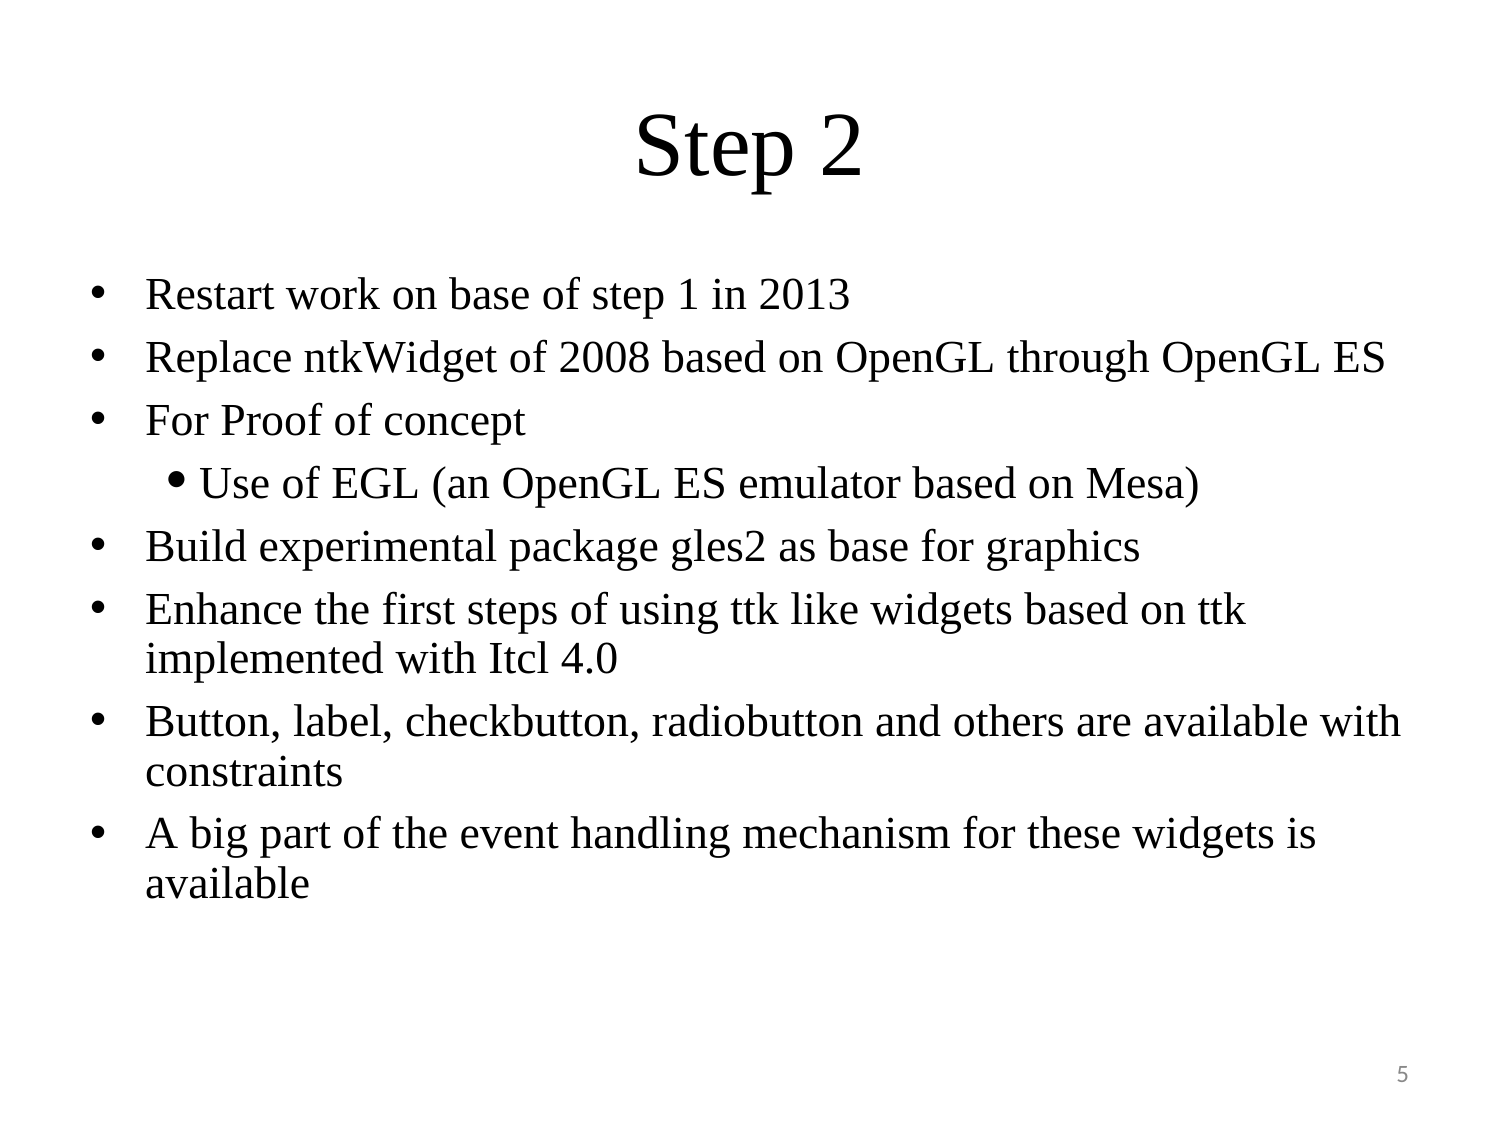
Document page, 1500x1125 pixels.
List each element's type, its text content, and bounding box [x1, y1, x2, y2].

text_box Step 2 [75, 45, 1426, 233]
text_box Restart work on base of step 1 in 2013 Replace ntkWidget of 2008 based on OpenGL through OpenGL ES For Proof of concept Use of EGL (an OpenGL ES emulator based on Mesa) Build experimental package gles2 as base for graphics Enhance the first steps of using ttk like widgets based on ttk implemented with Itcl 4.0 Button, label, checkbutton, radiobutton and others are available with constraints A big part of the event handling mechanism for these widgets is available [75, 262, 1426, 1101]
